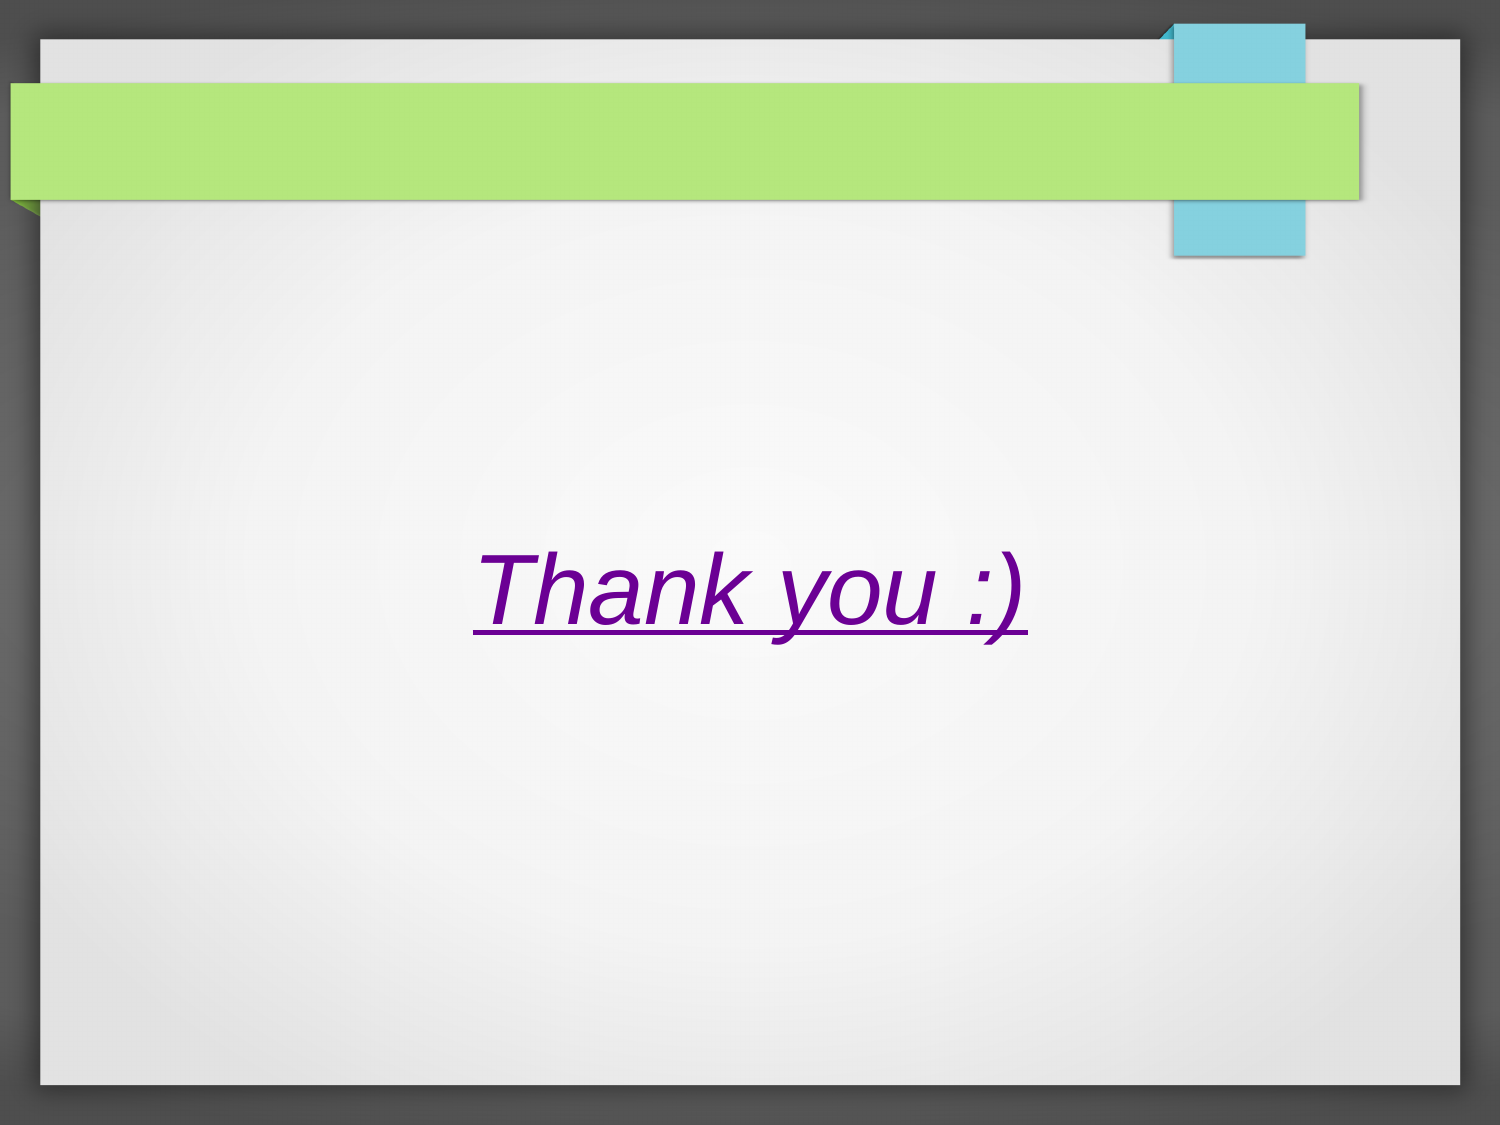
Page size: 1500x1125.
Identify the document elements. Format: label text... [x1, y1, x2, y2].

subtitle Thank you :) [75, 263, 1425, 916]
picture [0, 0, 1500, 1125]
